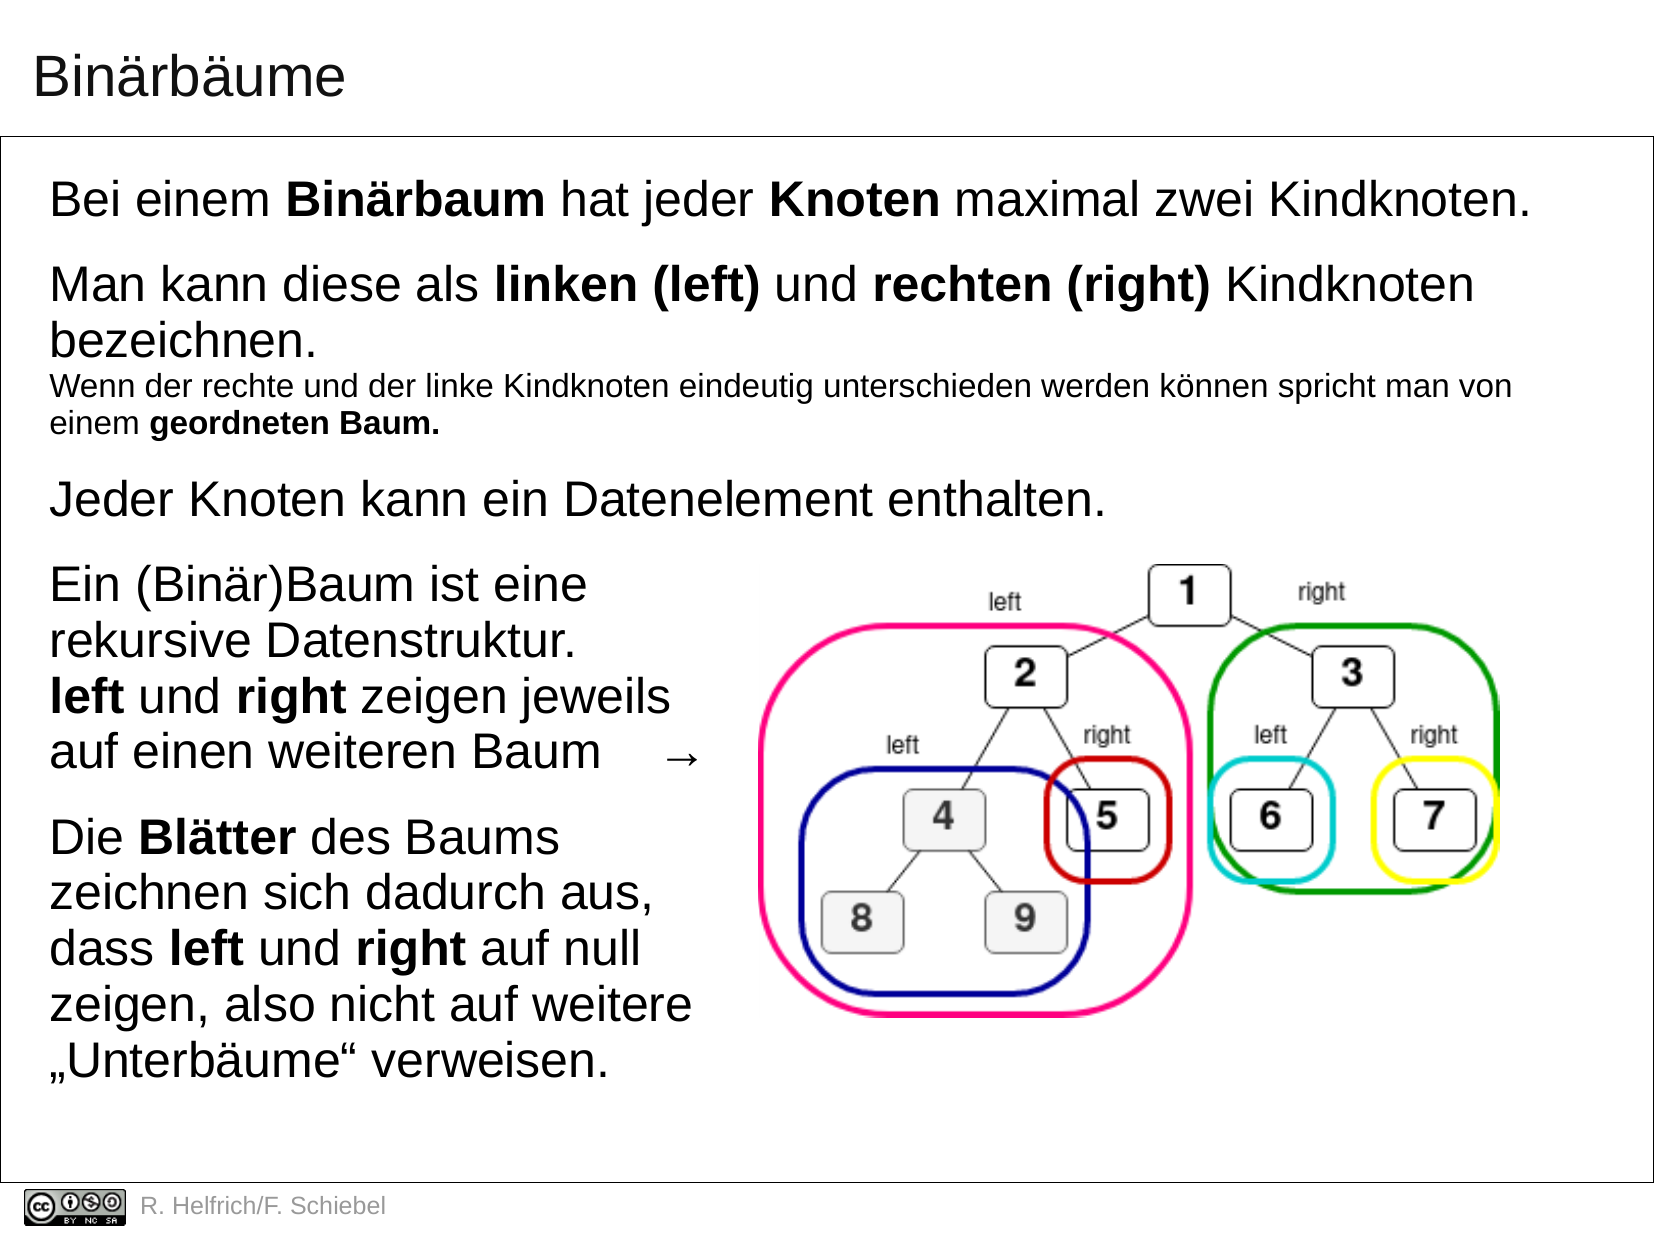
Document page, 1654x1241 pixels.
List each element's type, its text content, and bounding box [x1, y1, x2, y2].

picture [24, 1189, 126, 1226]
picture [758, 564, 1500, 1019]
list Bei einem Binärbaum hat jeder Knoten maximal zwei Kindknoten. Man kann diese als linken (left) und rechten (right) Kindknoten bezeichnen. Wenn der rechte und der linke Kindknoten eindeutig unterschieden werden können spricht man von einem geordneten Baum. Jeder Knoten kann ein Datenelement enthalten. Ein (Binär)Baum ist eine rekursive Datenstruktur. left und right zeigen jeweils auf einen weiteren Baum → Die Blätter des Baums zeichnen sich dadurch aus, dass left und right auf null zeigen, also nicht auf weitere „Unterbäume“ verweisen. [49, 170, 1597, 1107]
title Binärbäume [32, 38, 1608, 115]
